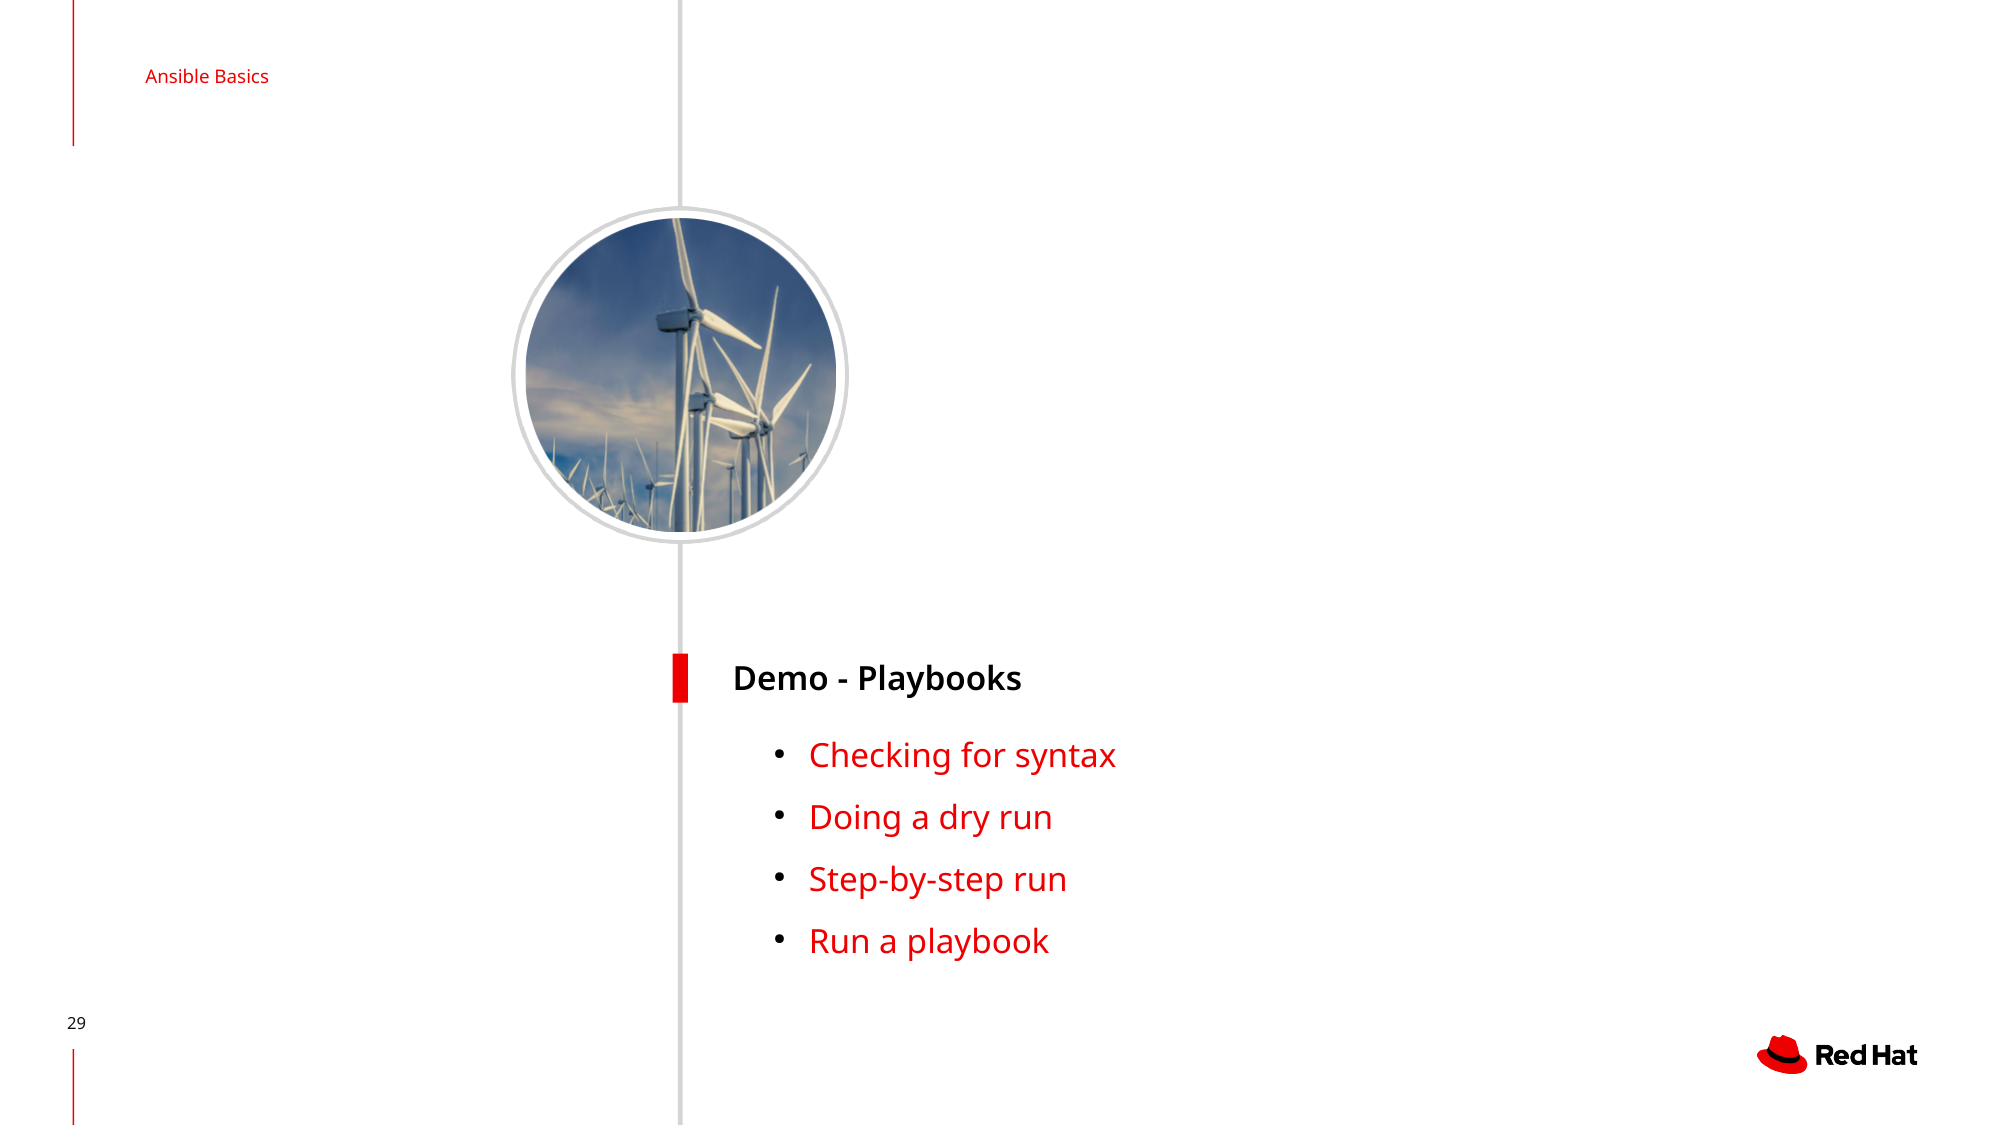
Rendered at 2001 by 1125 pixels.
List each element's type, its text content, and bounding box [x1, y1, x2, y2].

text_box Checking for syntax Doing a dry run Step-by-step run Run a playbook [773, 712, 1560, 951]
title Demo - Playbooks [732, 604, 1478, 697]
subtitle Ansible Basics [73, 9, 918, 143]
picture [511, 206, 849, 545]
text_box [672, 653, 688, 703]
picture [1757, 1035, 1918, 1074]
